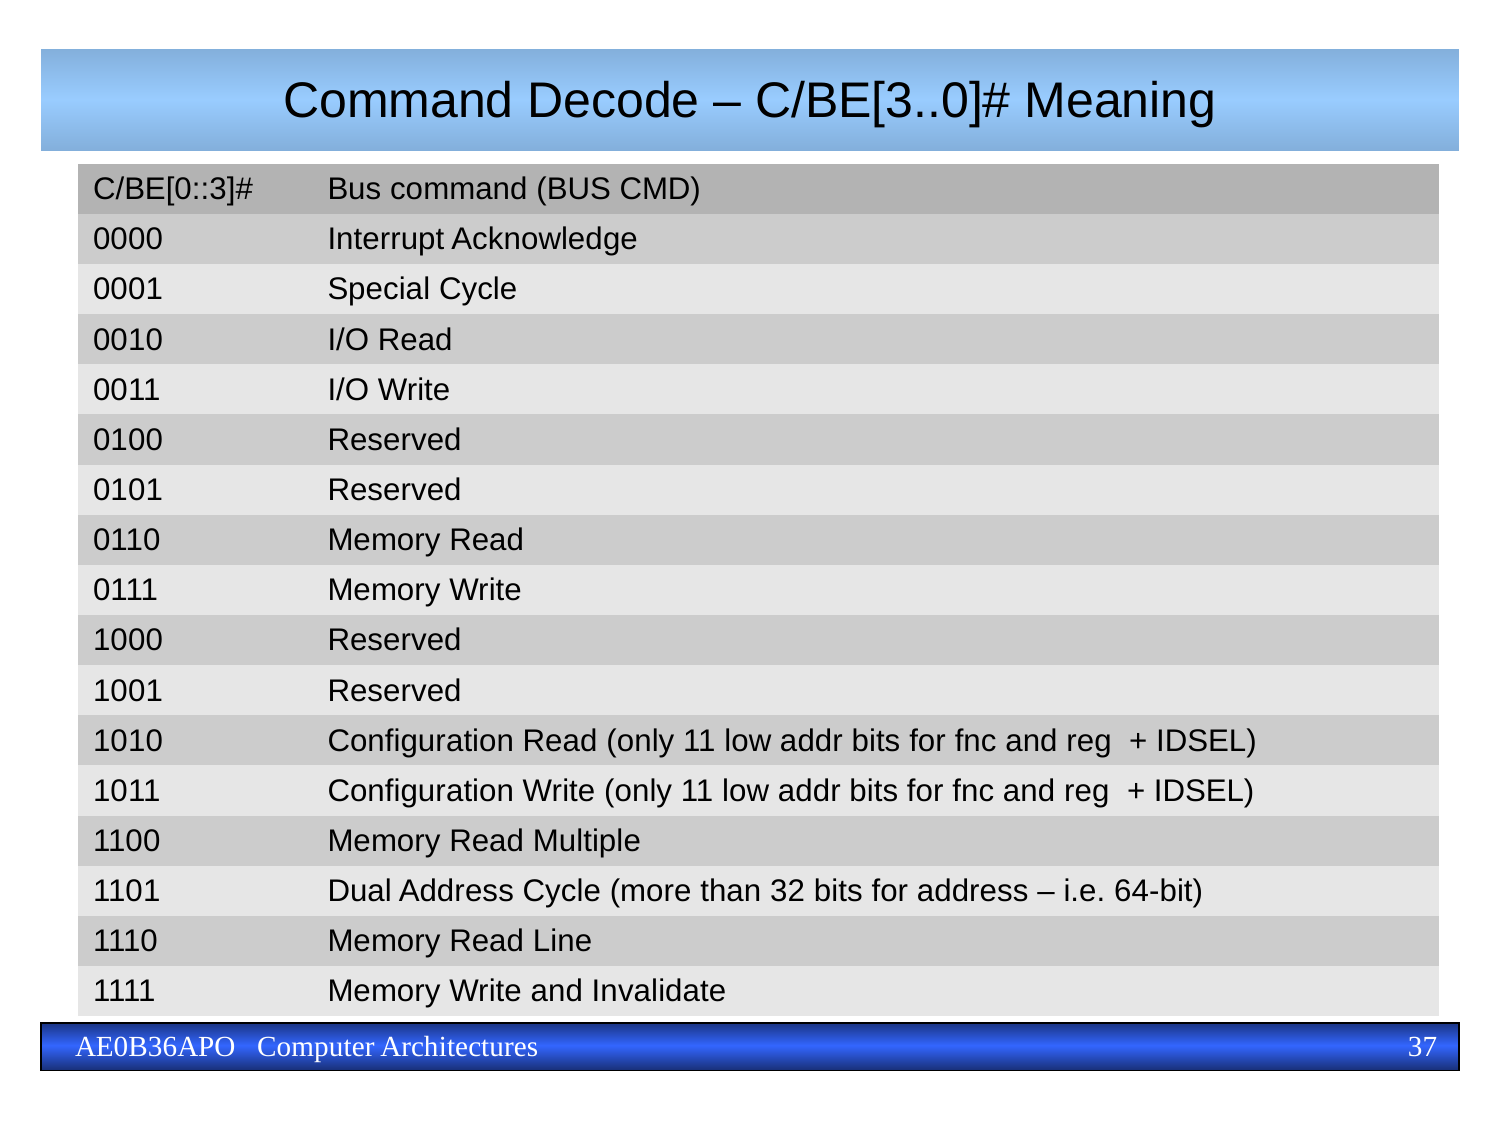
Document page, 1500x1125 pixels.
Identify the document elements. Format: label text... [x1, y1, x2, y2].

table_cell 1001 [78, 665, 313, 715]
table_cell 1110 [78, 916, 313, 966]
table_cell 1000 [78, 615, 313, 665]
table_cell 1010 [78, 715, 313, 765]
table_cell Reserved [313, 414, 1439, 465]
table_cell Memory Write and Invalidate [313, 966, 1439, 1016]
table_header C/BE[0::3]# [78, 164, 313, 214]
table_cell Reserved [313, 465, 1439, 515]
table_cell 0011 [78, 364, 313, 414]
table_cell Configuration Write (only 11 low addr bits for fnc and reg + IDSEL) [313, 765, 1439, 816]
table_cell Memory Write [313, 565, 1439, 615]
table_cell 0000 [78, 214, 313, 264]
table_cell 0110 [78, 515, 313, 565]
table_cell 0100 [78, 414, 313, 465]
table_cell 1011 [78, 765, 313, 816]
table_cell Dual Address Cycle (more than 32 bits for address – i.e. 64-bit) [313, 866, 1439, 916]
table_cell 1101 [78, 866, 313, 916]
table_cell Memory Read [313, 515, 1439, 565]
table_cell 0010 [78, 314, 313, 364]
table_cell Special Cycle [313, 264, 1439, 314]
table_cell Memory Read Line [313, 916, 1439, 966]
table_cell 1111 [78, 966, 313, 1016]
table_cell 0001 [78, 264, 313, 314]
table_header Bus command (BUS CMD) [313, 164, 1439, 214]
title Command Decode – C/BE[3..0]# Meaning [41, 49, 1459, 151]
table_cell 1100 [78, 816, 313, 866]
table_cell I/O Read [313, 314, 1439, 364]
table_cell I/O Write [313, 364, 1439, 414]
table_cell 0111 [78, 565, 313, 615]
table_cell Reserved [313, 665, 1439, 715]
table_cell Reserved [313, 615, 1439, 665]
table_cell Memory Read Multiple [313, 816, 1439, 866]
table_cell Interrupt Acknowledge [313, 214, 1439, 264]
table_cell Configuration Read (only 11 low addr bits for fnc and reg + IDSEL) [313, 715, 1439, 765]
table_cell 0101 [78, 465, 313, 515]
